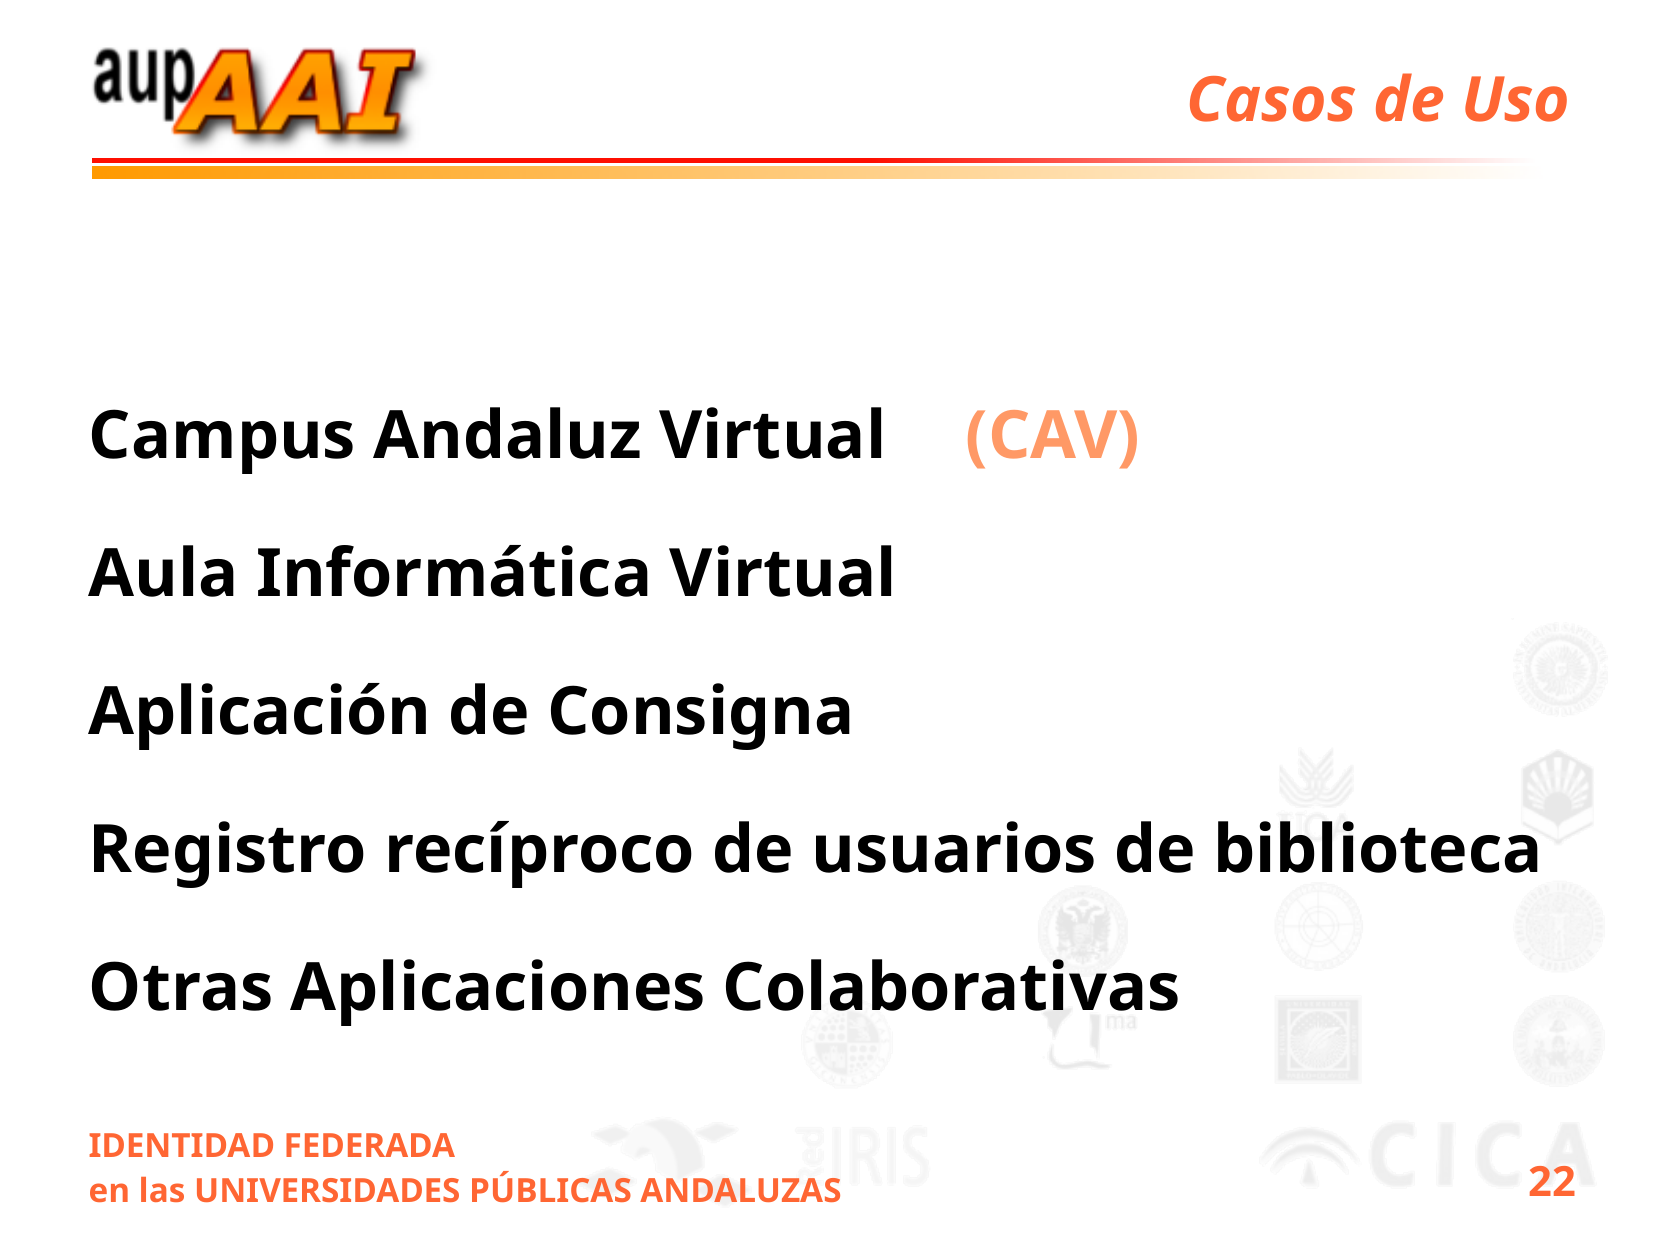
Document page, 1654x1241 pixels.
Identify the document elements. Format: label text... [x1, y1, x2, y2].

title Casos de Uso [531, 62, 1571, 133]
picture [579, 618, 1614, 1209]
list Campus Andaluz Virtual (CAV) Aula Informática Virtual Aplicación de Consigna Registro recíproco de usuarios de biblioteca Otras Aplicaciones Colaborativas [82, 248, 1571, 1049]
picture [49, 19, 1545, 179]
